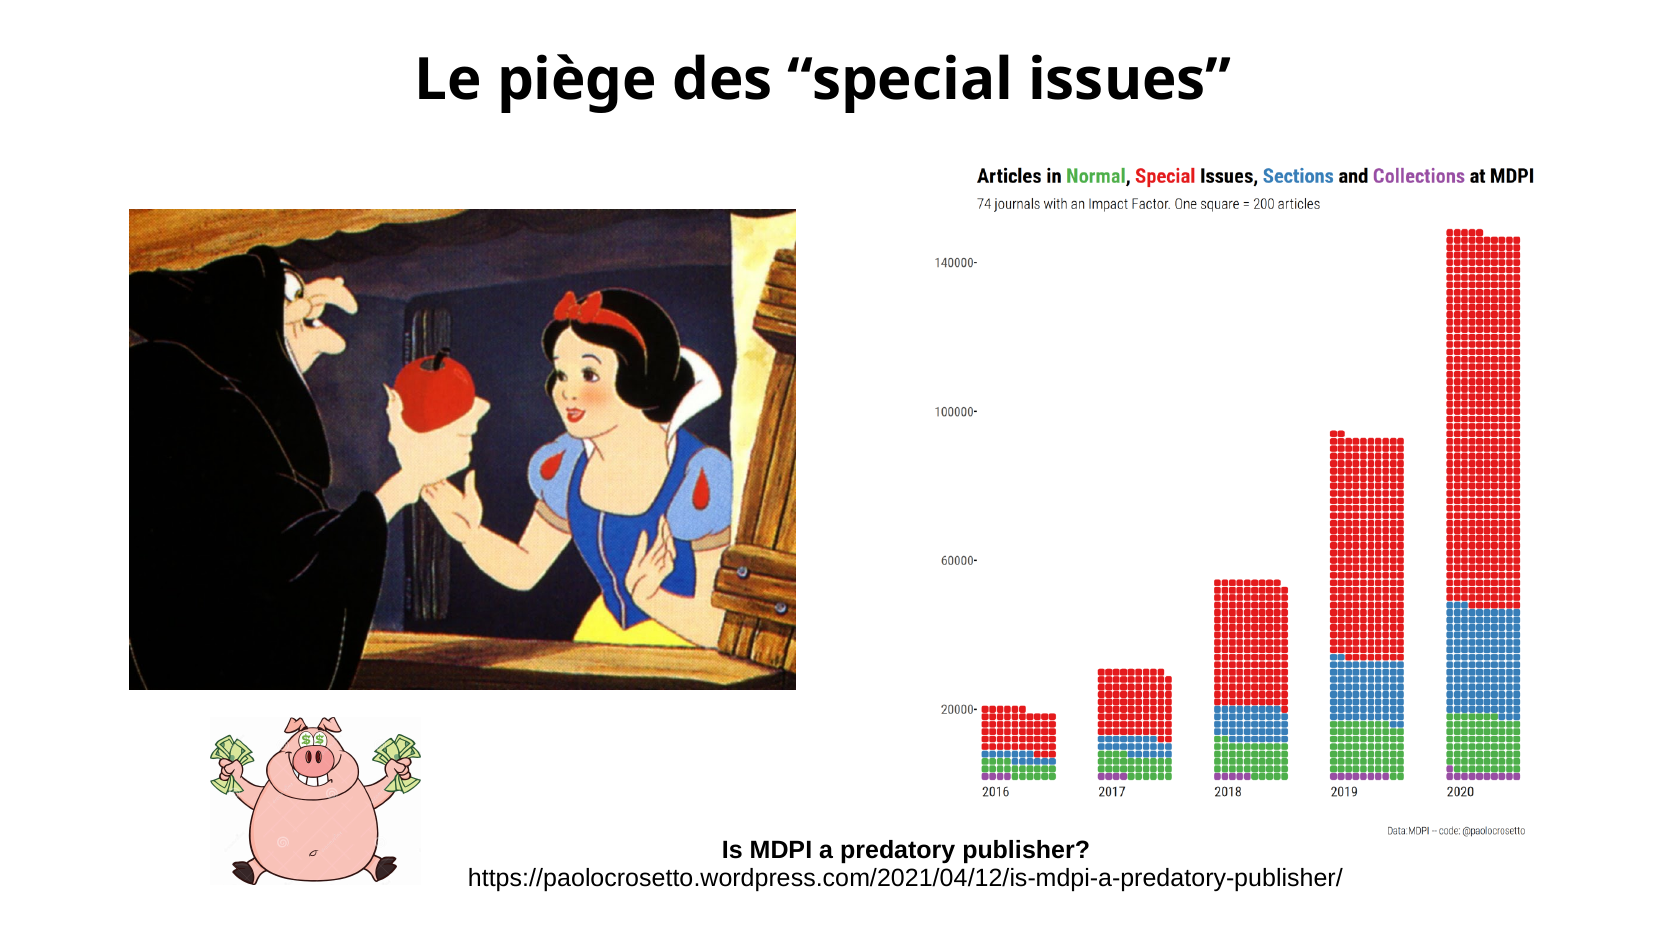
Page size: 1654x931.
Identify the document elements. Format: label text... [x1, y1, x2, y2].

text_box Le piège des “special issues” [75, 30, 1587, 104]
text_box Is MDPI a predatory publisher? https://paolocrosetto.wordpress.com/2021/04/12/is-mdpi-a-predatory-publisher/ [426, 828, 1387, 899]
picture [129, 209, 796, 691]
picture [900, 134, 1583, 871]
picture [210, 717, 421, 886]
